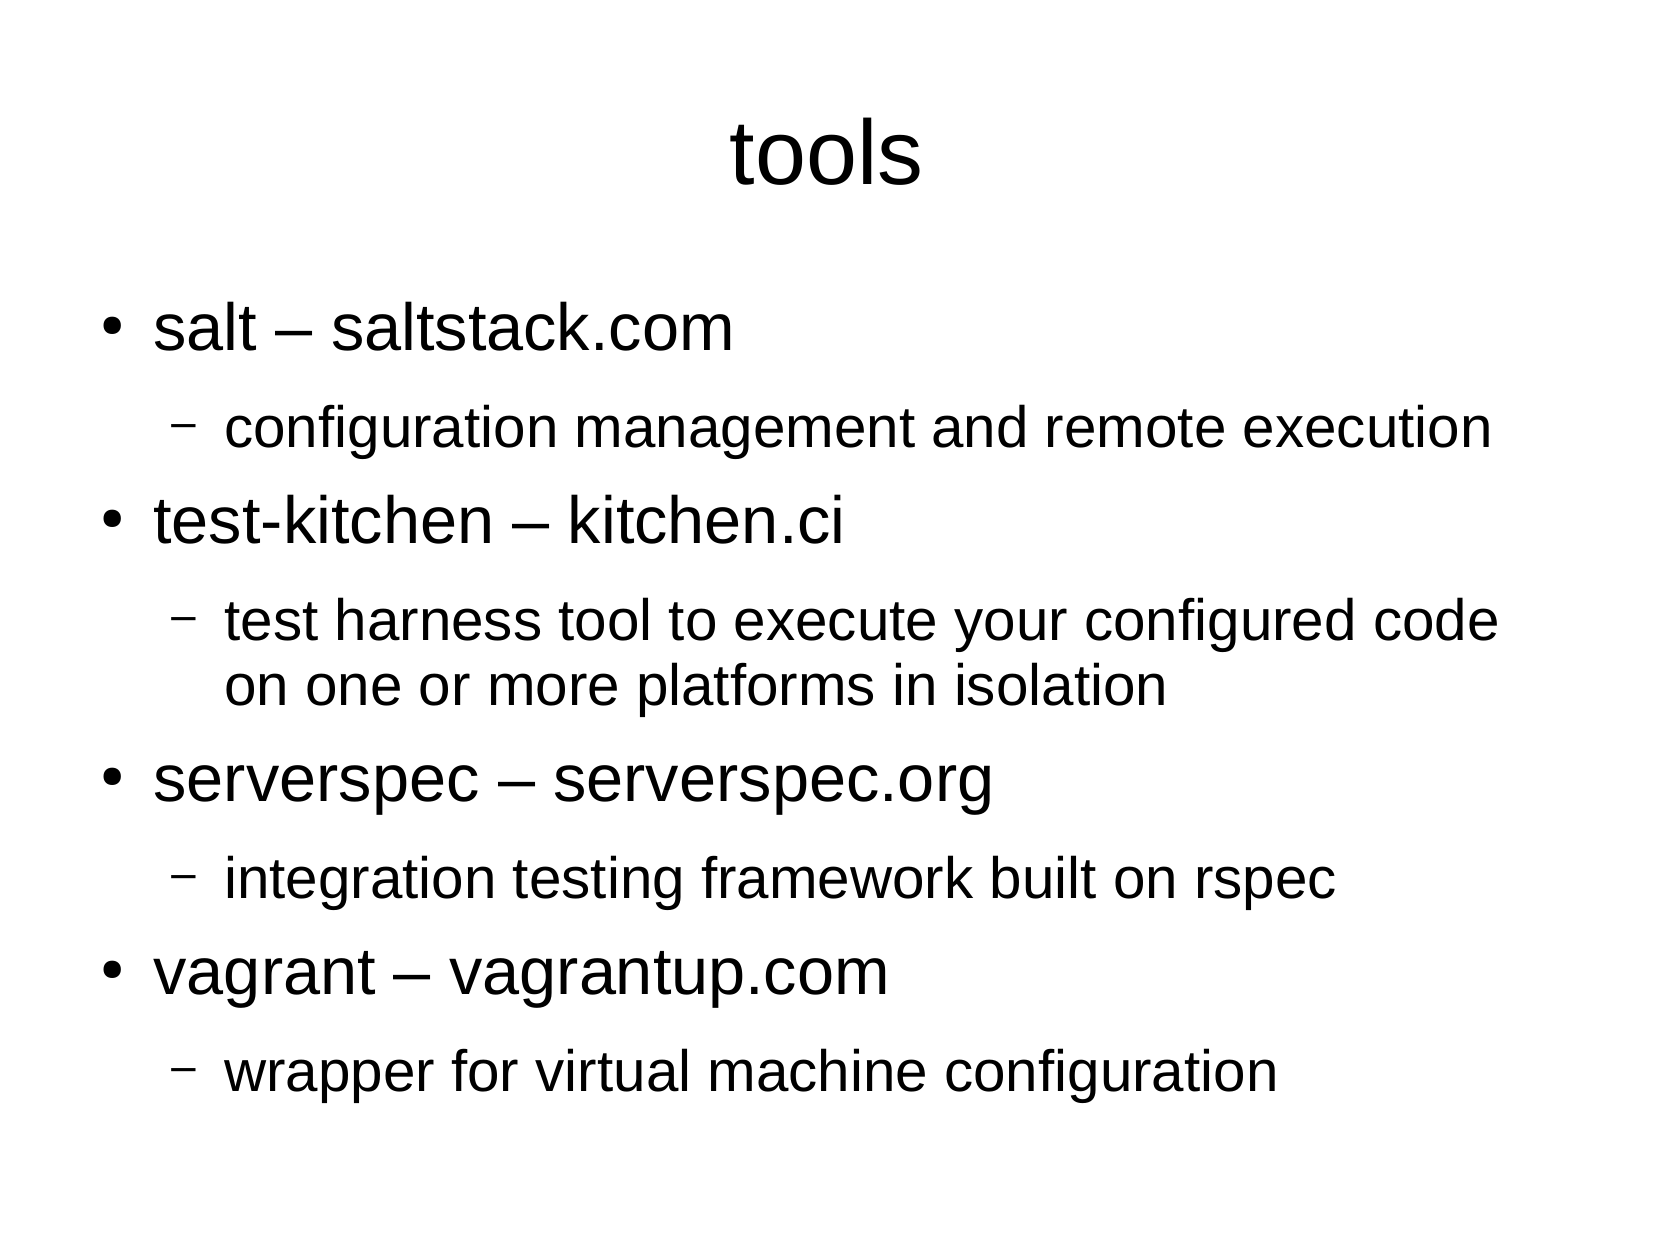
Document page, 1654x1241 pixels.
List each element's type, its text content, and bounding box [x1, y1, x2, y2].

list salt – saltstack.com configuration management and remote execution test-kitchen – kitchen.ci test harness tool to execute your configured code on one or more platforms in isolation serverspec – serverspec.org integration testing framework built on rspec vagrant – vagrantup.com wrapper for virtual machine configuration [82, 290, 1571, 1156]
title tools [82, 49, 1571, 257]
